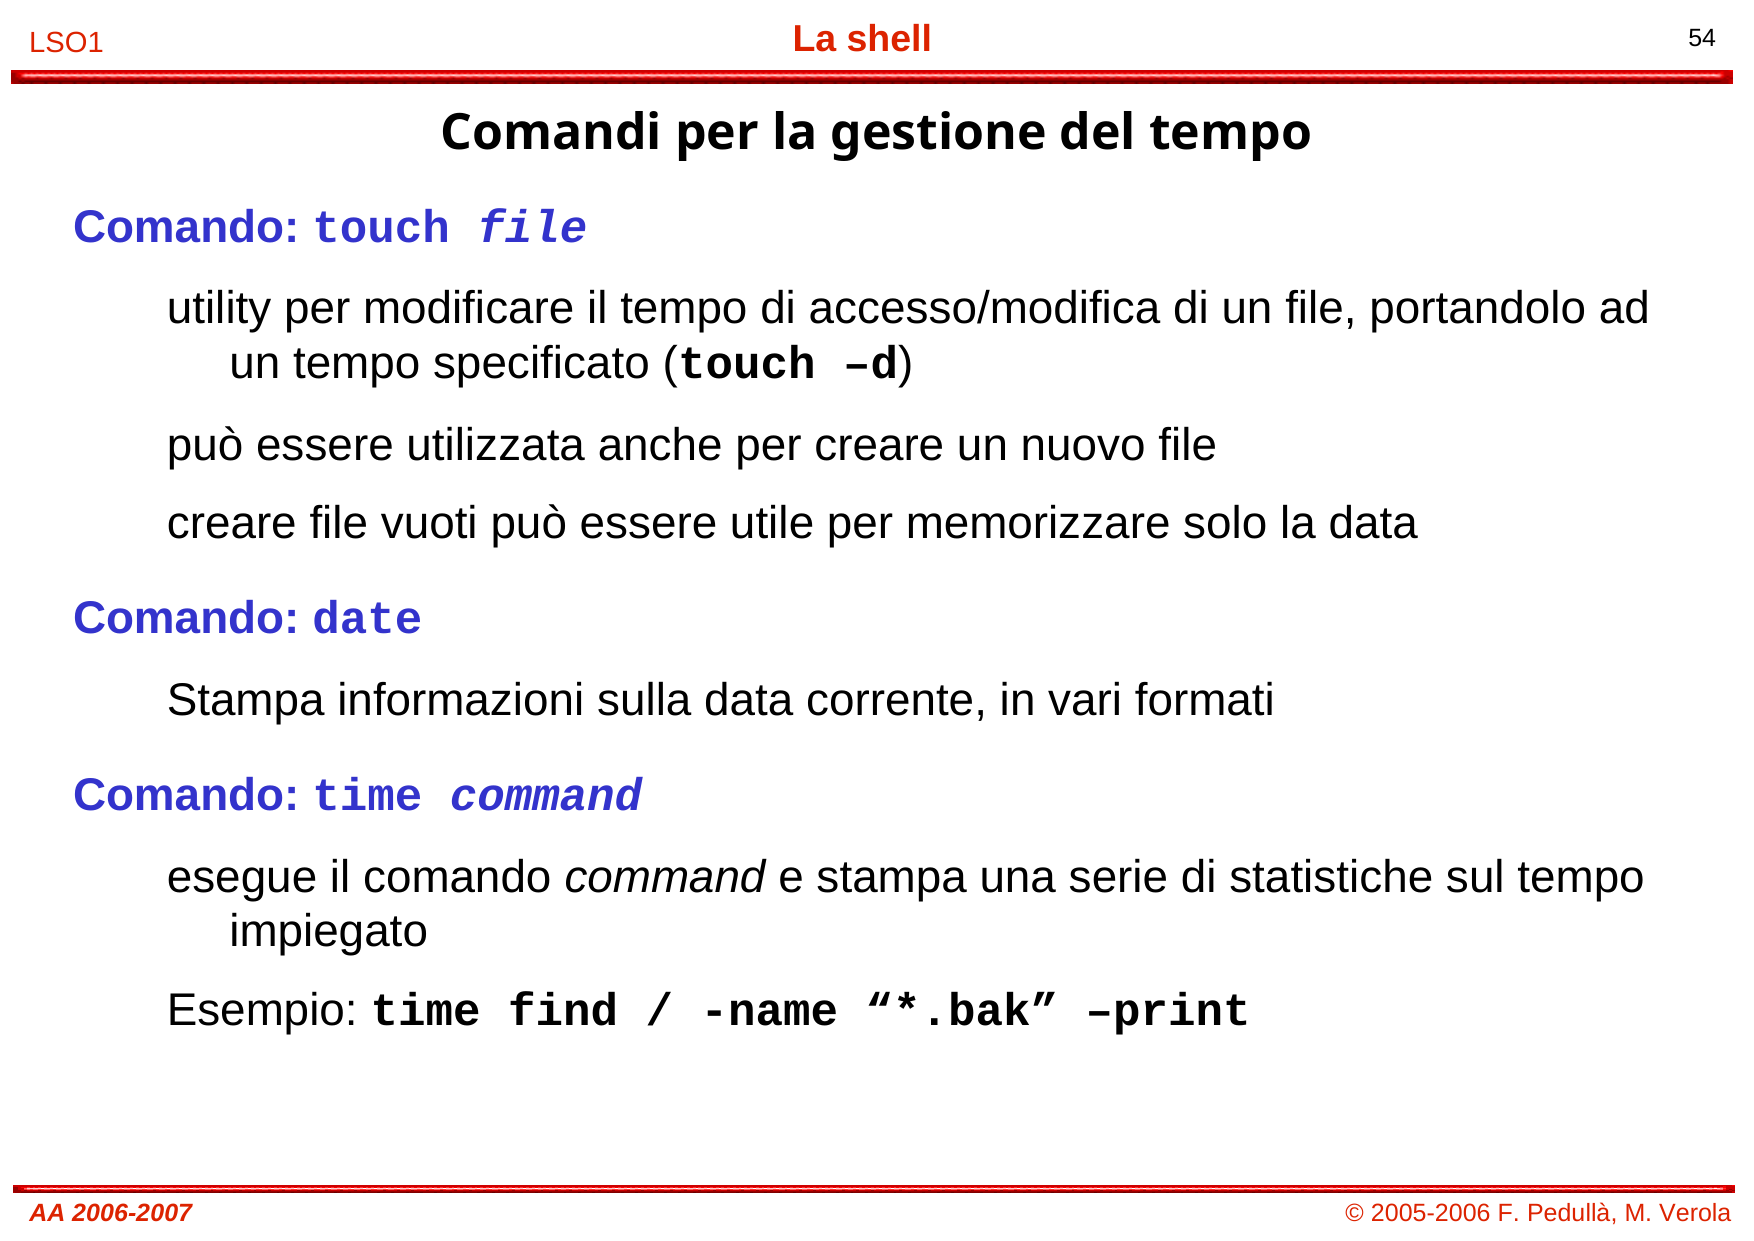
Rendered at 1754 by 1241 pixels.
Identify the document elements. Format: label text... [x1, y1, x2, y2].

picture [11, 70, 1733, 84]
picture [13, 1185, 1735, 1193]
title Comandi per la gestione del tempo [365, 84, 1388, 180]
list Comando: touch file utility per modificare il tempo di accesso/modifica di un file, portandolo ad un tempo specificato (touch –d) può essere utilizzata anche per creare un nuovo file creare file vuoti può essere utile per memorizzare solo la data Comando: date Stampa informazioni sulla data corrente, in vari formati Comando: time command esegue il comando command e stampa una serie di statistiche sul tempo impiegato Esempio: time find / -name “*.bak” –print [58, 188, 1696, 1173]
